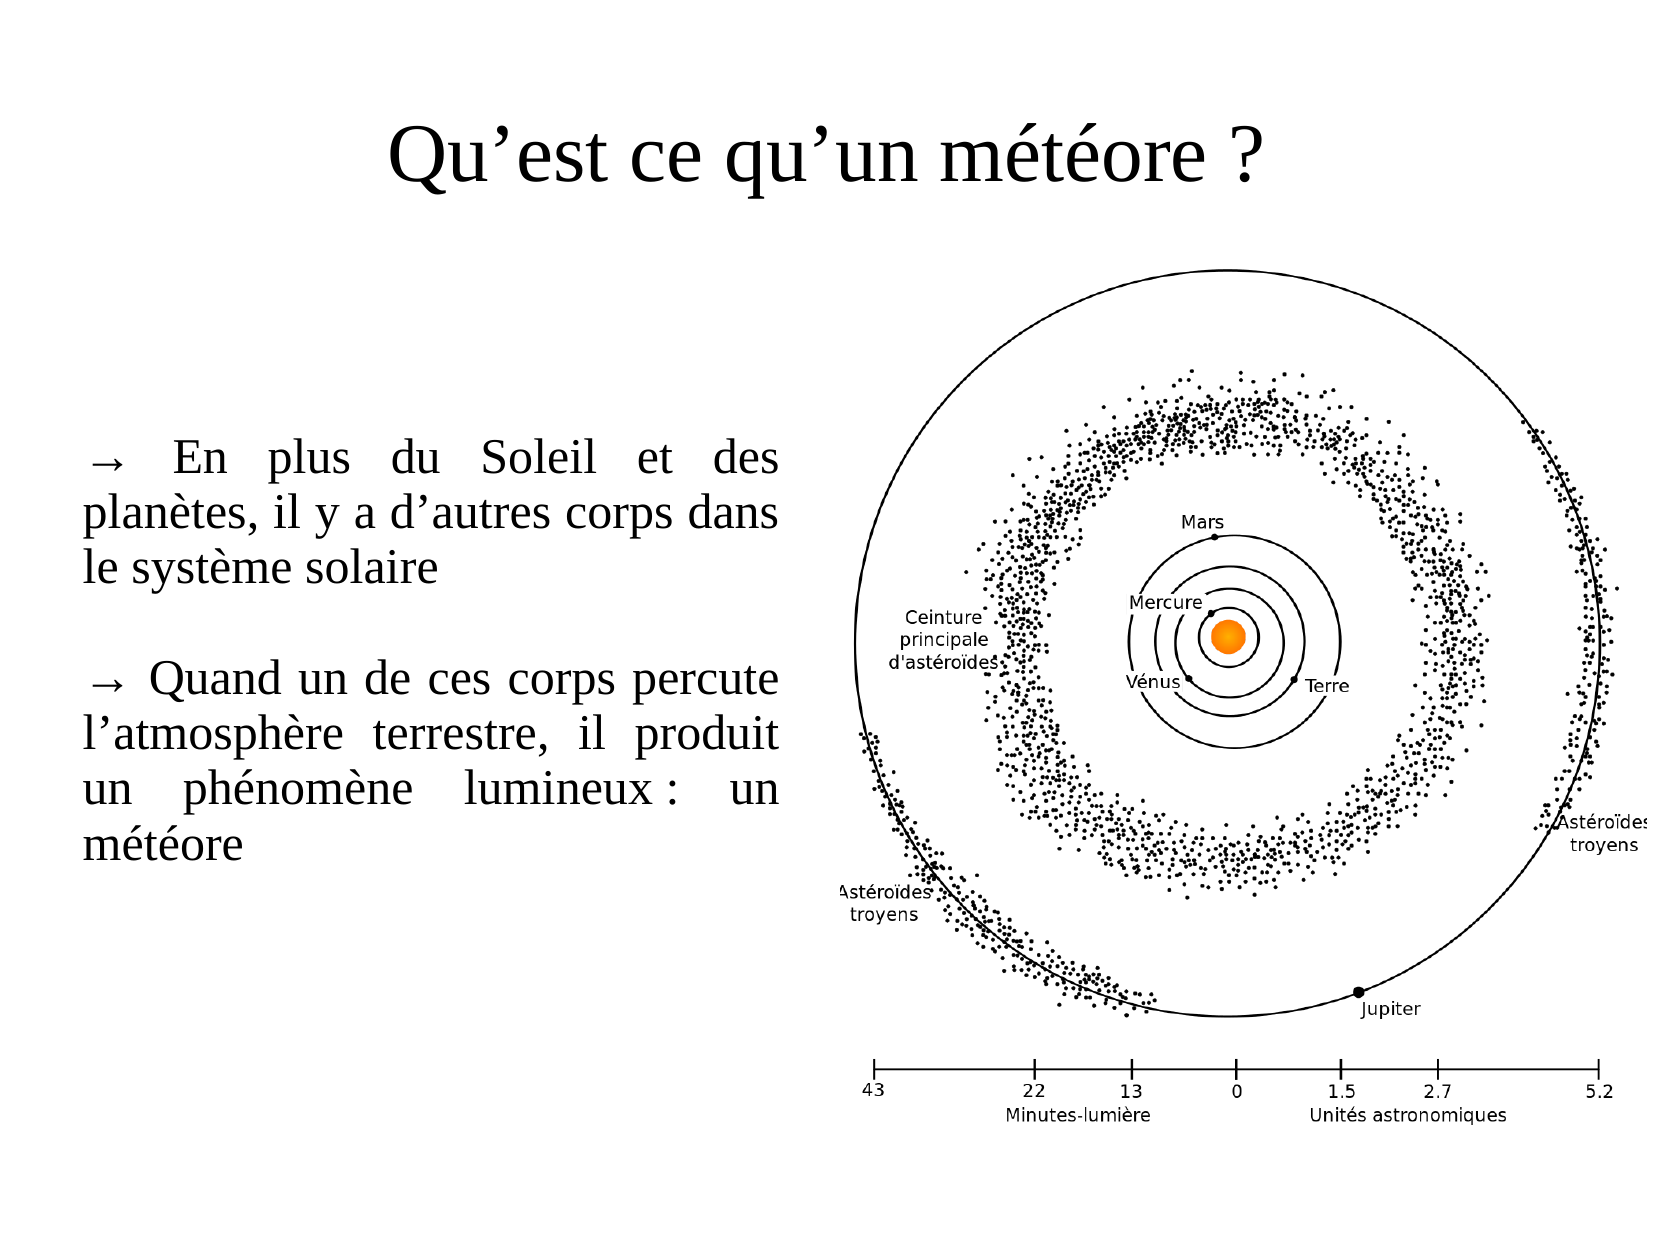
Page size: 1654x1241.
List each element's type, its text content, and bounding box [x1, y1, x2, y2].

picture [840, 269, 1647, 1126]
subtitle → En plus du Soleil et des planètes, il y a d’autres corps dans le système solaire → Quand un de ces corps percute l’atmosphère terrestre, il produit un phénomène lumineux : un météore [82, 290, 781, 1010]
title Qu’est ce qu’un météore ? [82, 49, 1571, 257]
